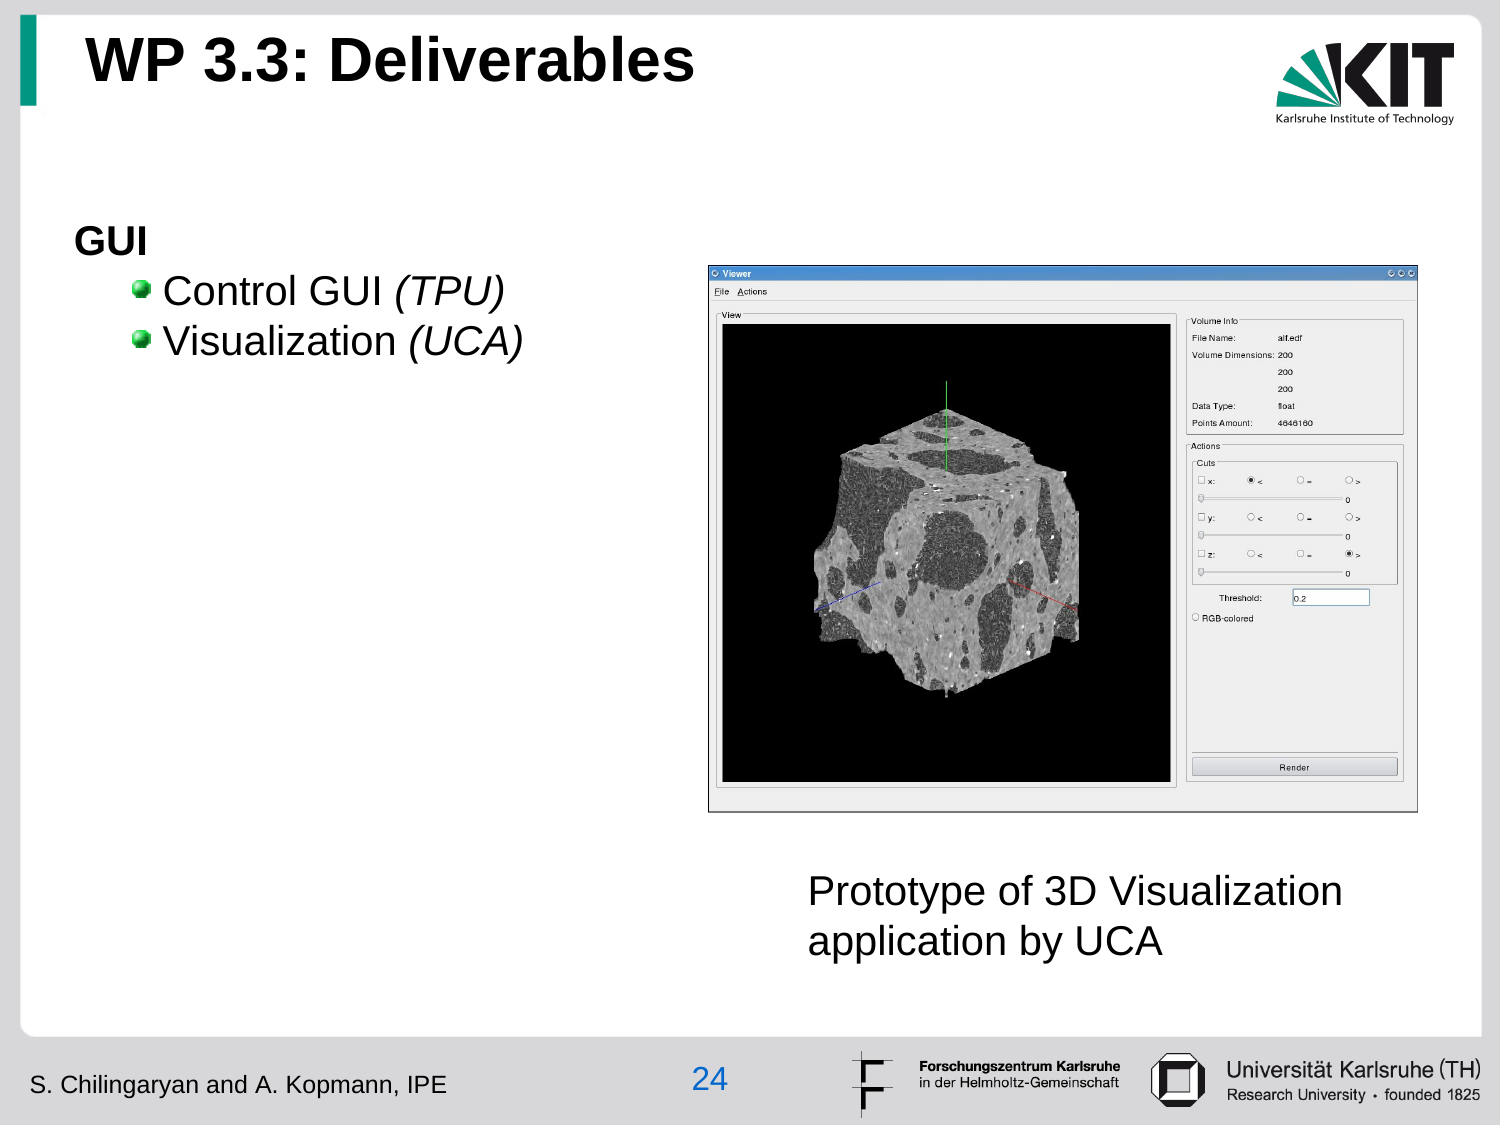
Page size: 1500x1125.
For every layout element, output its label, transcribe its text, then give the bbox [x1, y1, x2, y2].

picture [0, 0, 1500, 1125]
title WP 3.3: Deliverables [85, 0, 1141, 125]
text_box Prototype of 3D Visualization application by UCA [792, 856, 1359, 972]
text_box GUI Control GUI (TPU) Visualization (UCA) [59, 206, 1388, 472]
